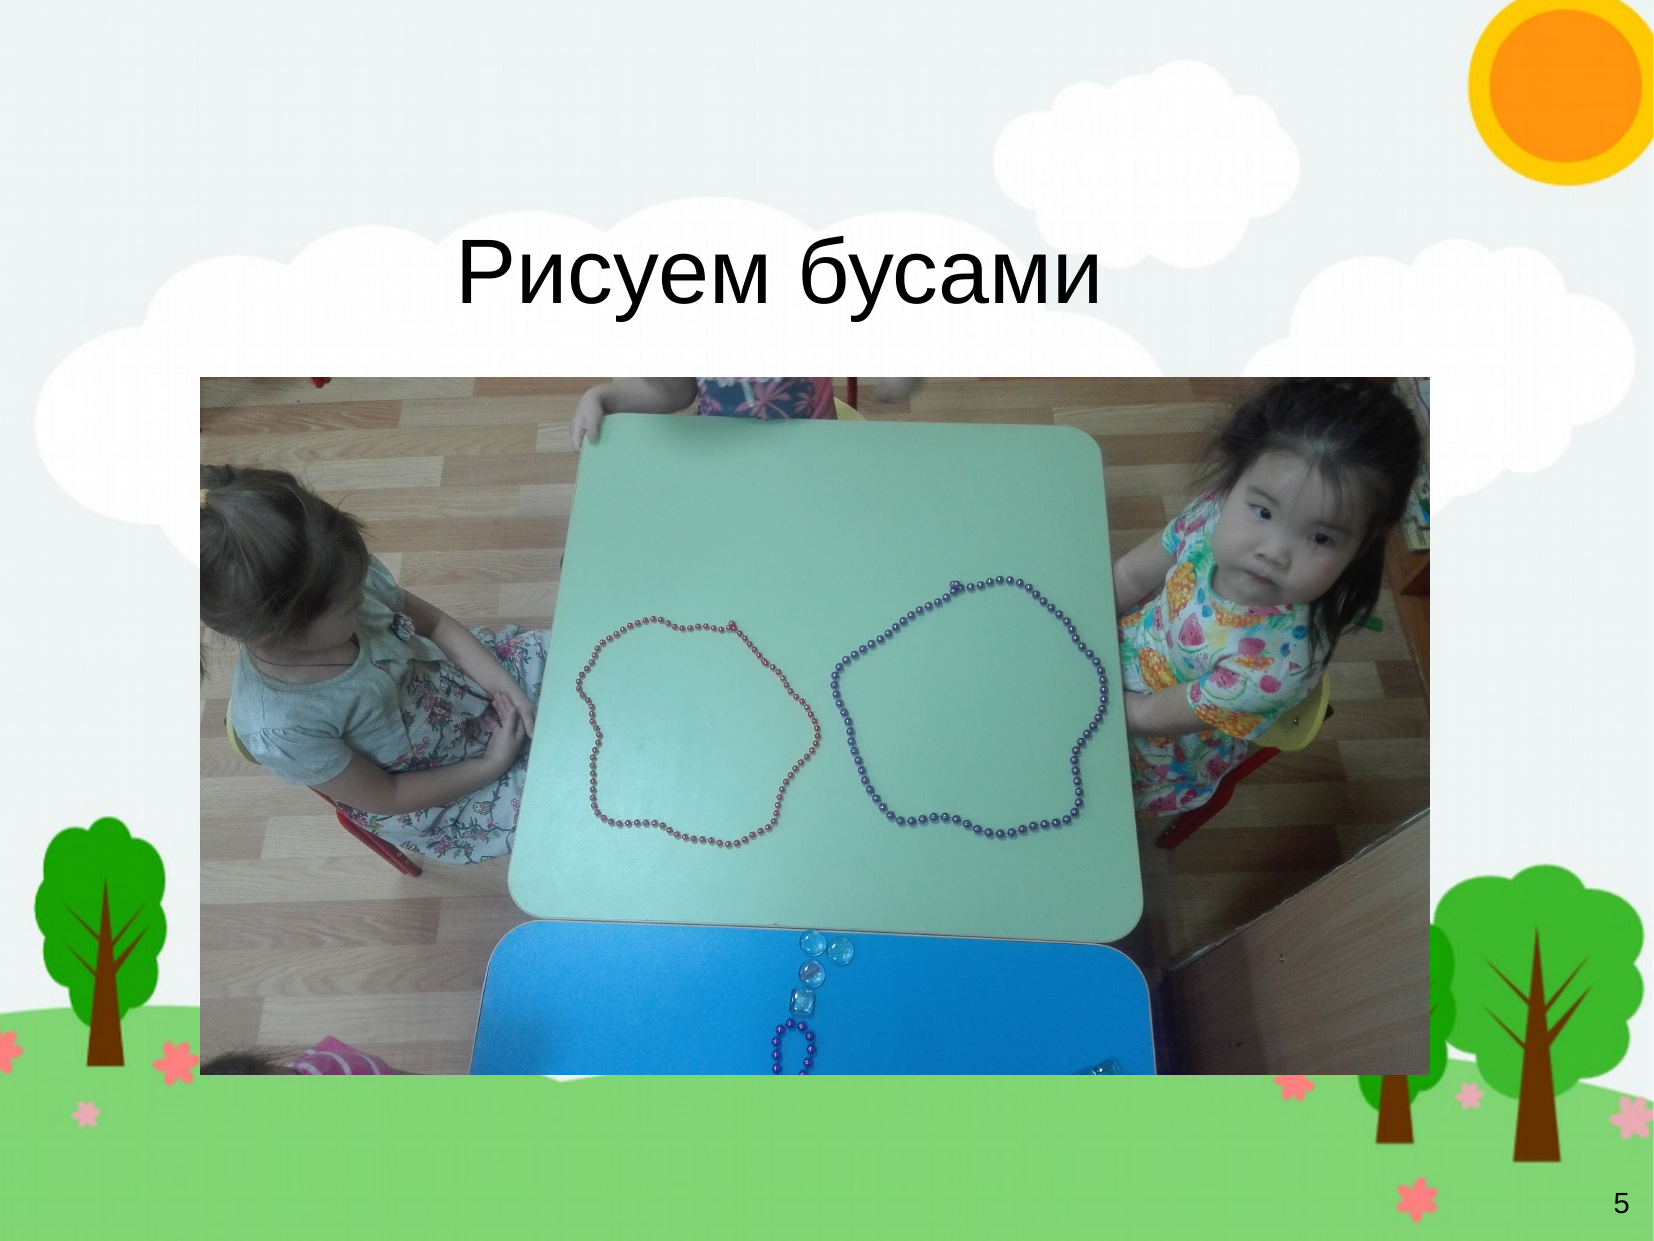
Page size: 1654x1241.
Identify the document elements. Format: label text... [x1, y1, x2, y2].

picture [0, 0, 1654, 1241]
title Рисуем бусами [47, 153, 1512, 390]
